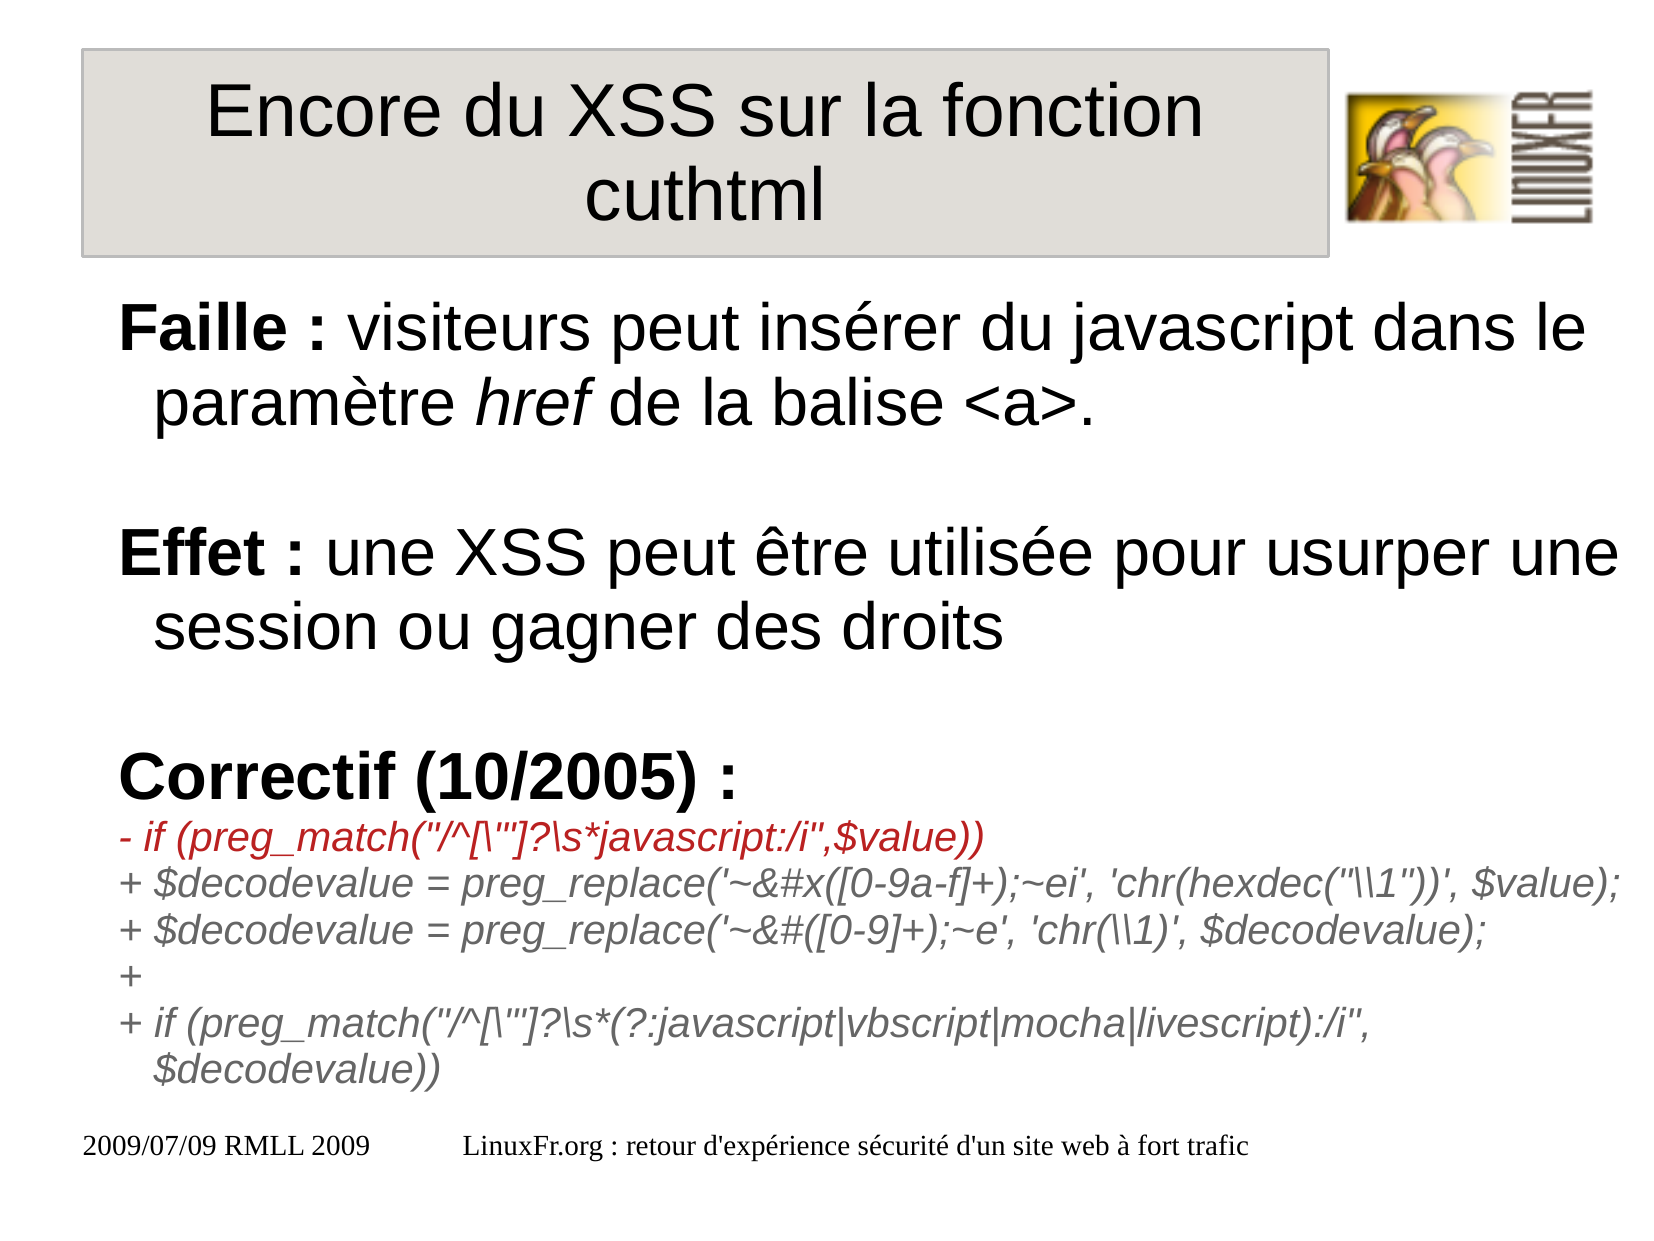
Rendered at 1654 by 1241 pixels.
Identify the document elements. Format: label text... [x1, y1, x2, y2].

subtitle Faille : visiteurs peut insérer du javascript dans le paramètre href de la balise <a>. Effet : une XSS peut être utilisée pour usurper une session ou gagner des droits Correctif (10/2005) : - if (preg_match("/^[\"']?\s*javascript:/i",$value)) + $decodevalue = preg_replace('~&#x([0-9a-f]+);~ei', 'chr(hexdec("\\1"))', $value); + $decodevalue = preg_replace('~&#([0-9]+);~e', 'chr(\\1)', $decodevalue); + + if (preg_match("/^[\"']?\s*(?:javascript|vbscript|mocha|livescript):/i",$decodevalue)) [82, 290, 1625, 1094]
title Encore du XSS sur la fonction cuthtml [82, 49, 1329, 257]
picture [1341, 88, 1601, 229]
